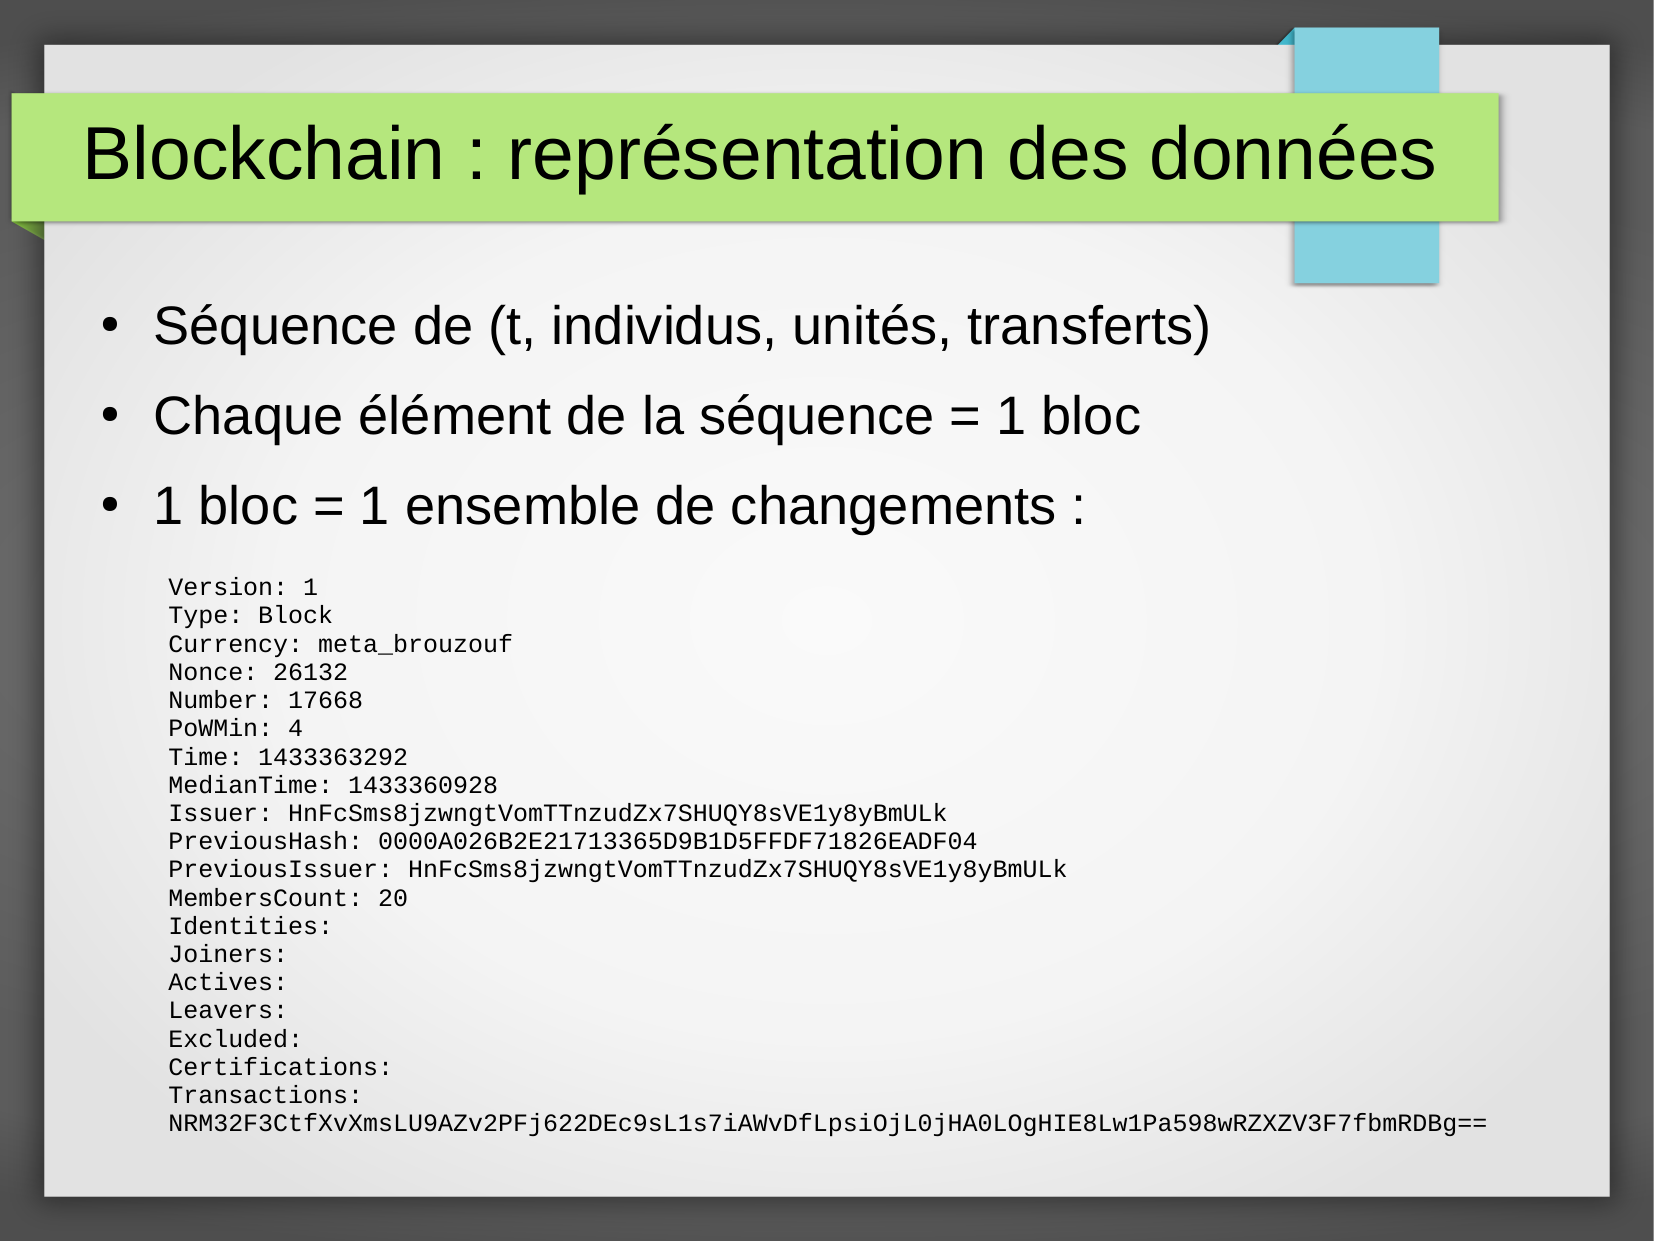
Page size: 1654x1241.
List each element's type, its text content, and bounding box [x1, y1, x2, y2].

title Blockchain : représentation des données [82, 94, 1512, 213]
list Séquence de (t, individus, unités, transferts) Chaque élément de la séquence = 1 bloc 1 bloc = 1 ensemble de changements : [82, 295, 1571, 1015]
picture [0, 0, 1654, 1241]
text_box Version: 1 Type: Block Currency: meta_brouzouf Nonce: 26132 Number: 17668 PoWMin: 4 Time: 1433363292 MedianTime: 1433360928 Issuer: HnFcSms8jzwngtVomTTnzudZx7SHUQY8sVE1y8yBmULk PreviousHash: 0000A026B2E21713365D9B1D5FFDF71826EADF04 PreviousIssuer: HnFcSms8jzwngtVomTTnzudZx7SHUQY8sVE1y8yBmULk MembersCount: 20 Identities: Joiners: Actives: Leavers: Excluded: Certifications: Transactions: NRM32F3CtfXvXmsLU9AZv2PFj622DEc9sL1s7iAWvDfLpsiOjL0jHA0LOgHIE8Lw1Pa598wRZXZV3F7fbmRDBg== [153, 567, 1524, 1158]
